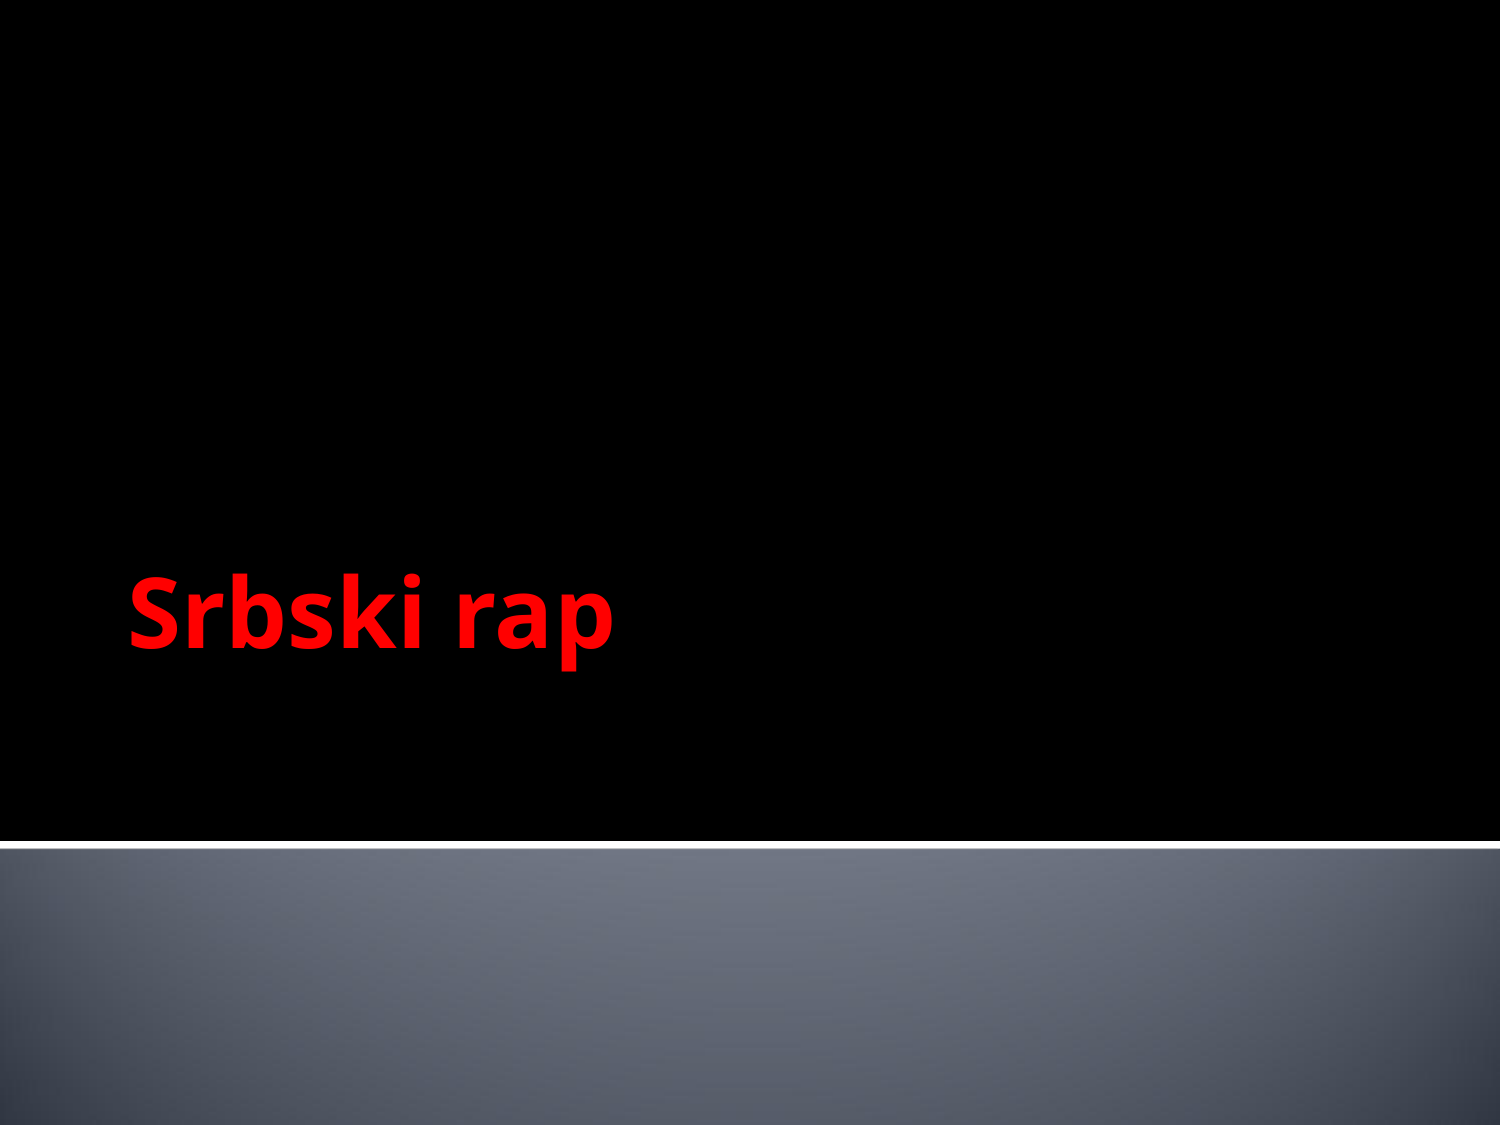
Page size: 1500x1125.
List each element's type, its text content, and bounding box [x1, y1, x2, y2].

picture [0, 849, 1500, 1125]
title Srbski rap [112, 550, 1438, 825]
